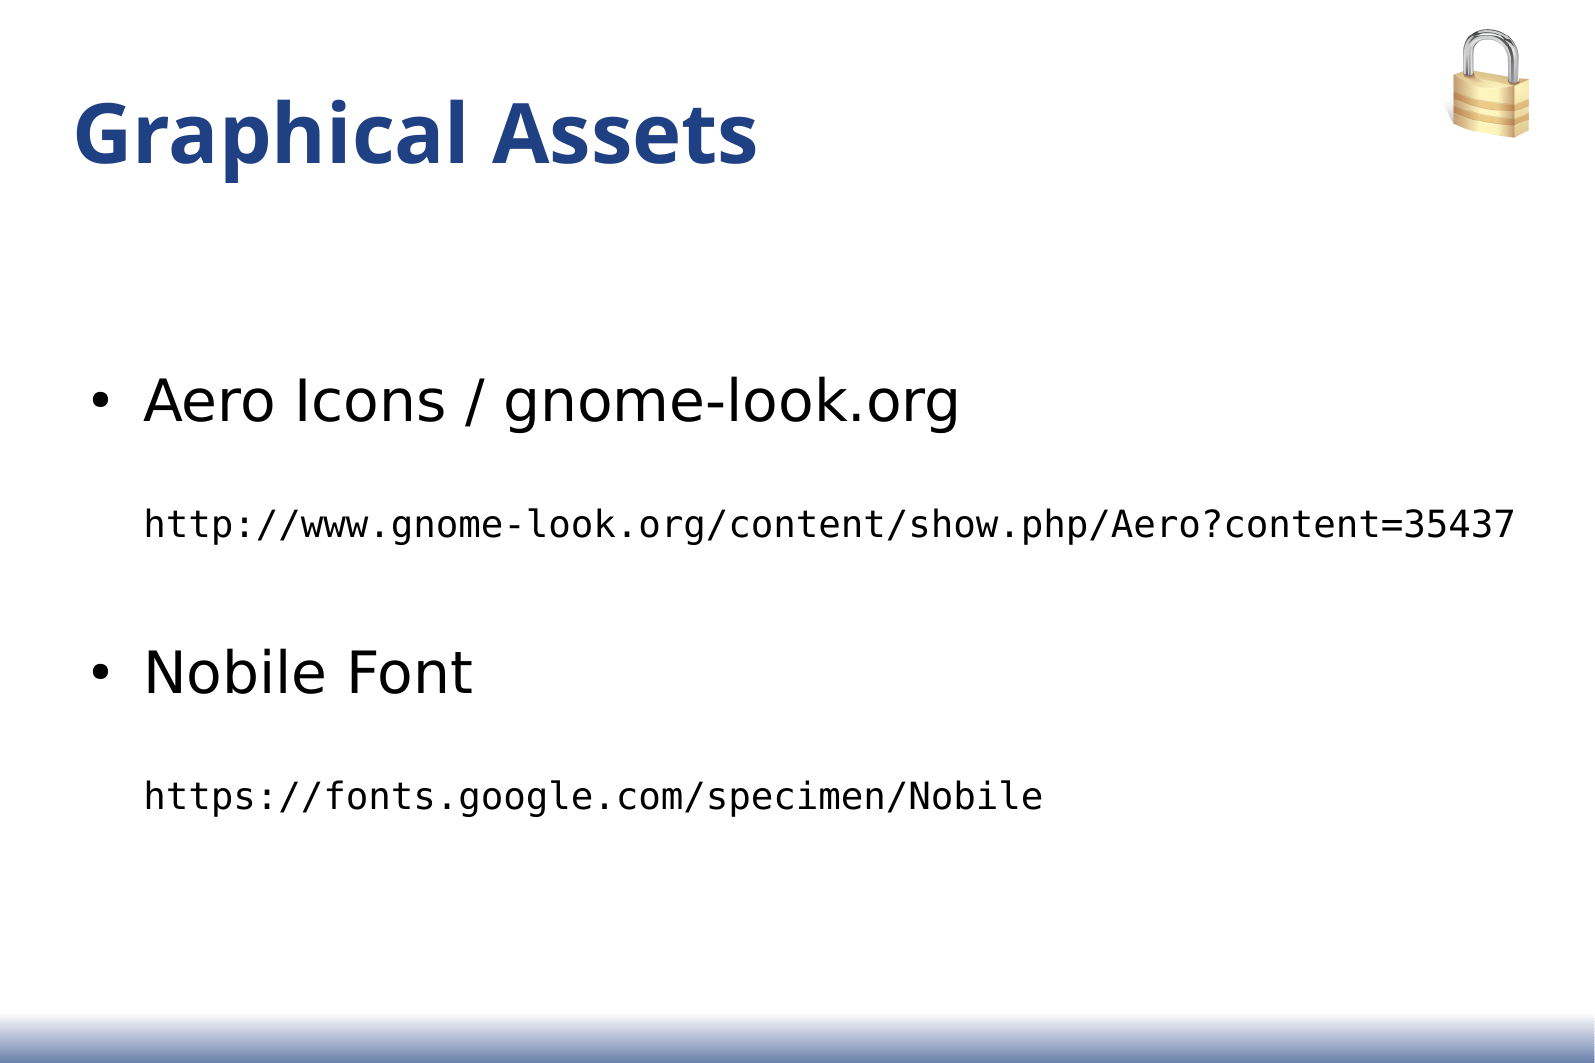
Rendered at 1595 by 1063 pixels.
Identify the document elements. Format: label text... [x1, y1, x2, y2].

picture [1423, 25, 1555, 142]
title Graphical Assets [72, 38, 1520, 225]
list Aero Icons / gnome-look.org http://www.gnome-look.org/content/show.php/Aero?content=35437 Nobile Font https://fonts.google.com/specimen/Nobile [72, 224, 1518, 961]
